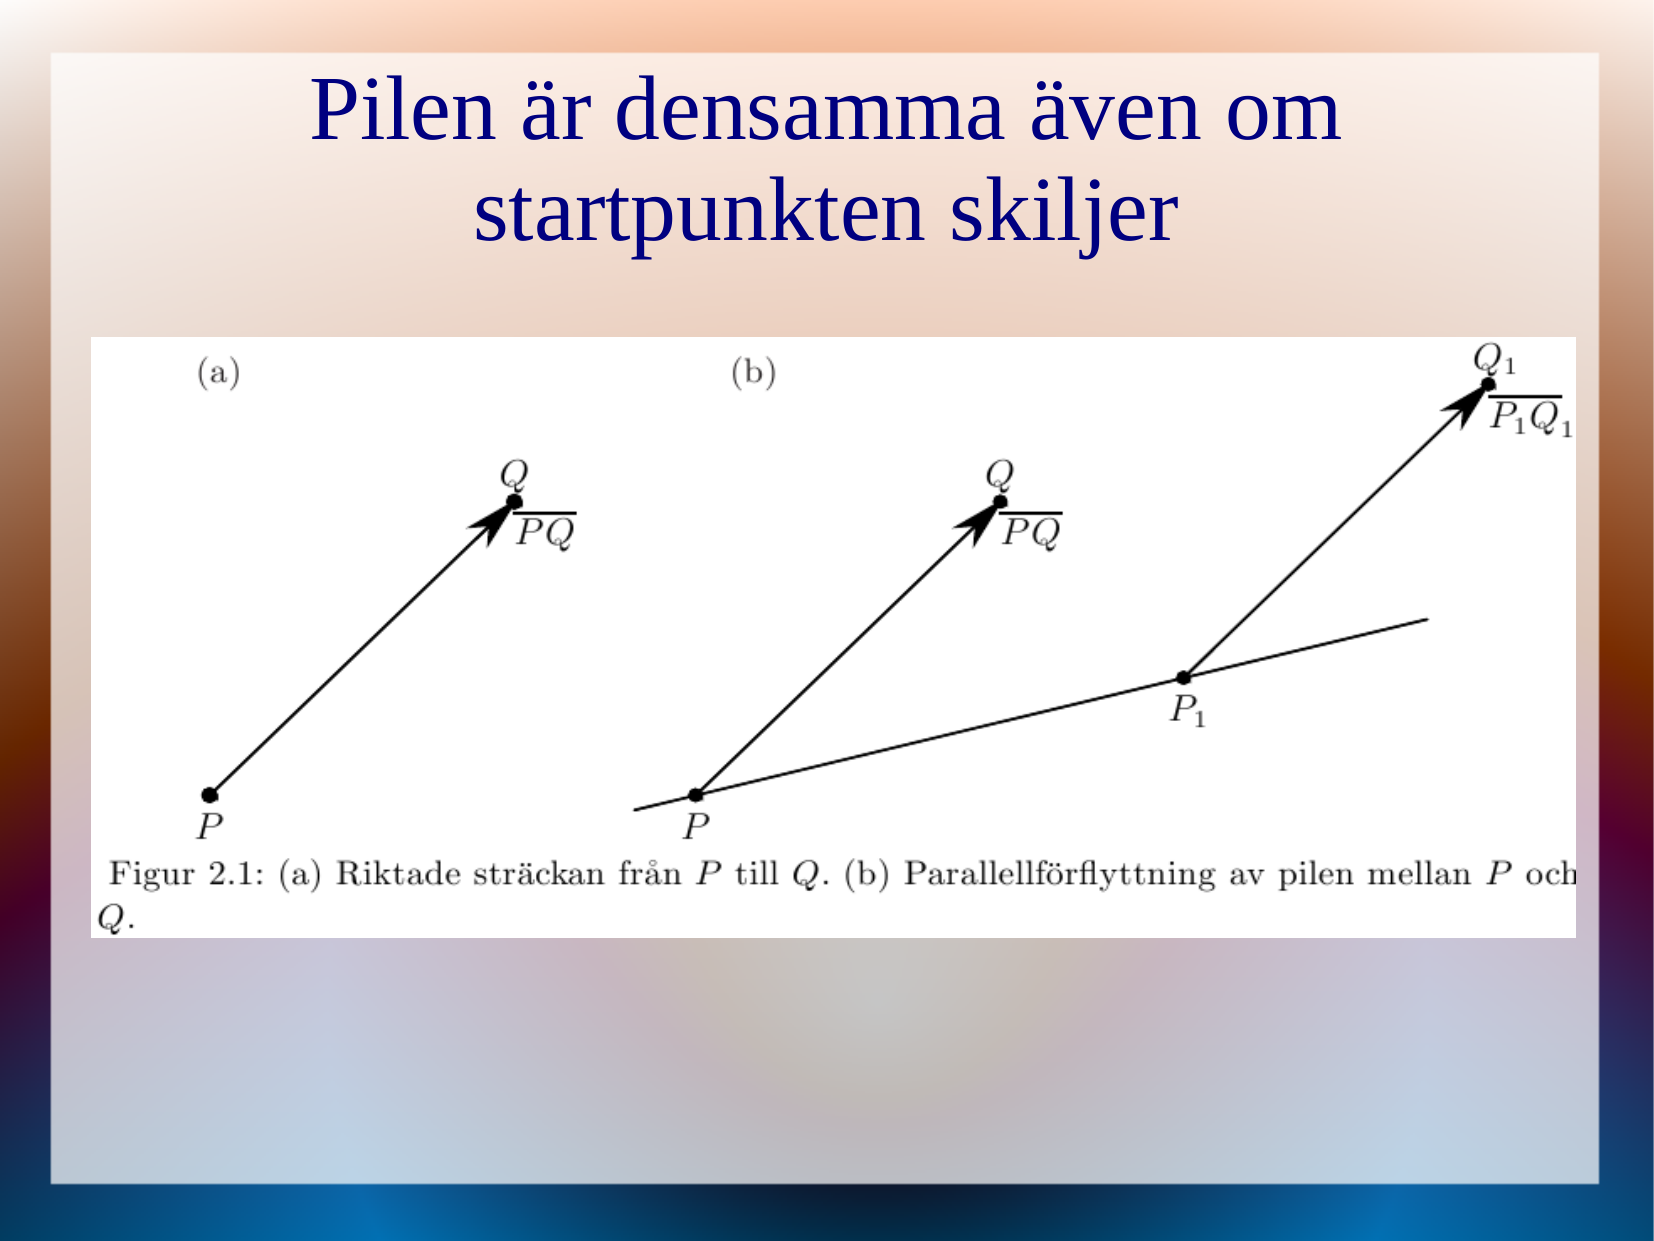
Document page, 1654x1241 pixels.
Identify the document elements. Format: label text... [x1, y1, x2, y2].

picture [0, 0, 1654, 1241]
title Pilen är densamma även om startpunkten skiljer [82, 55, 1571, 263]
